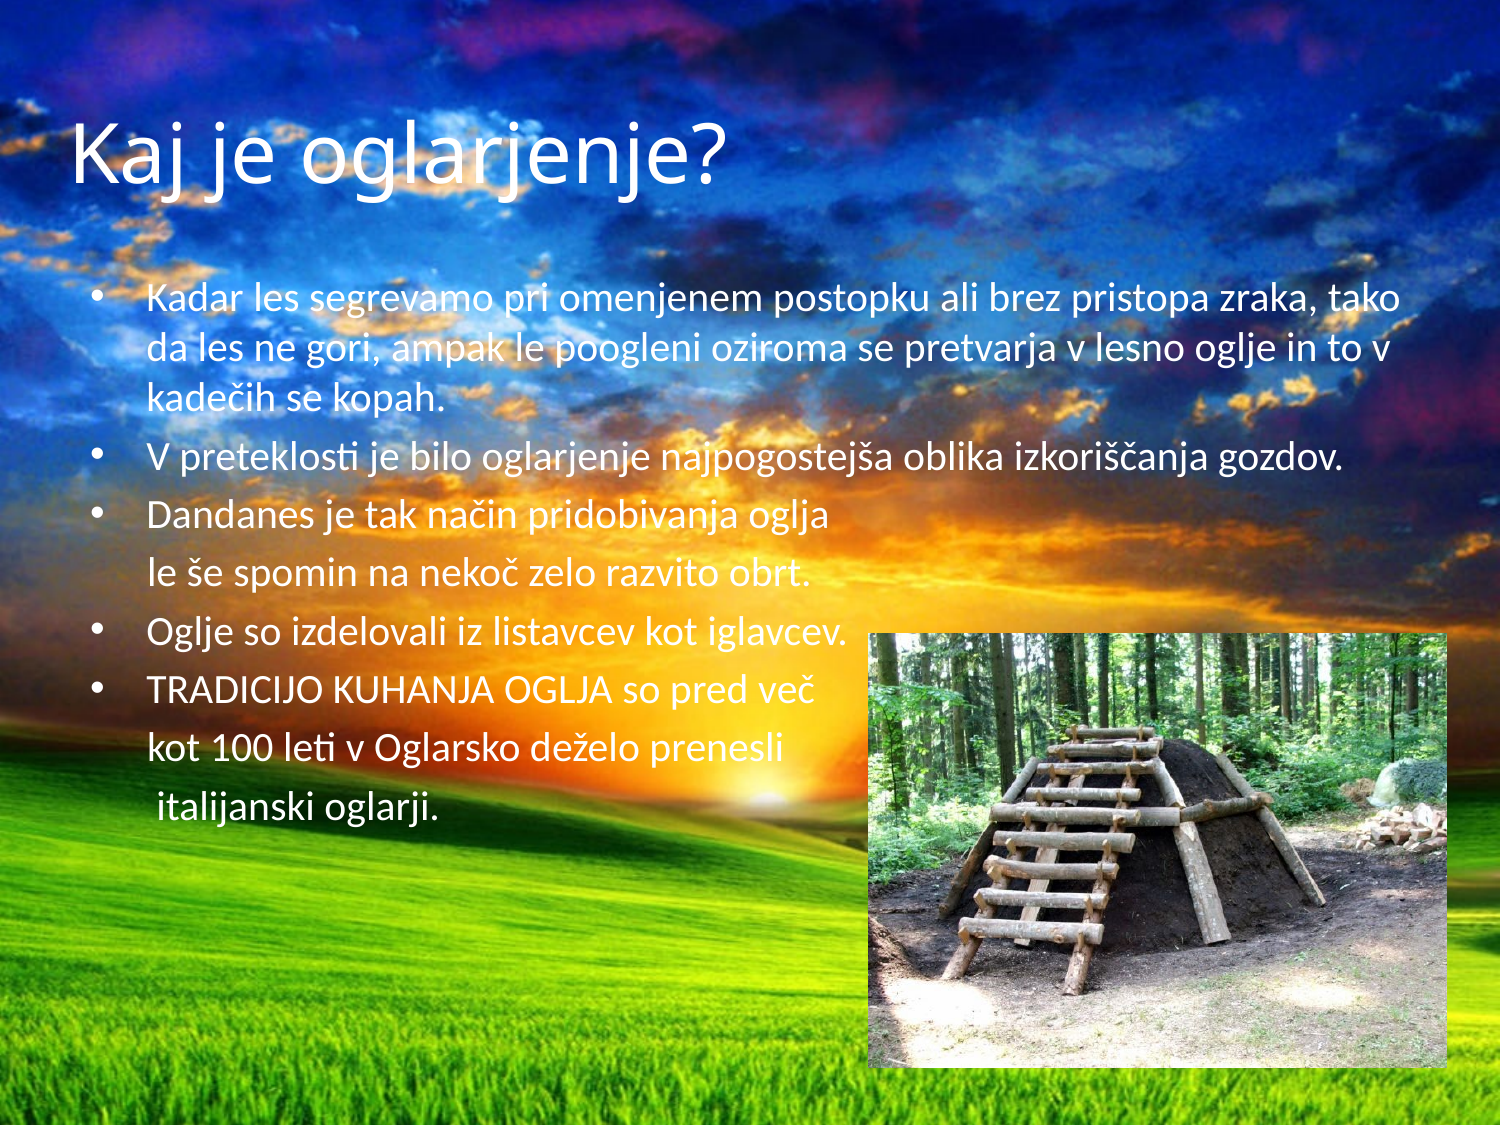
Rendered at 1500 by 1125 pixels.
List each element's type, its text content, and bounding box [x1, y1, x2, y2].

picture [0, 0, 1500, 1125]
list Kadar les segrevamo pri omenjenem postopku ali brez pristopa zraka, tako da les ne gori, ampak le poogleni oziroma se pretvarja v lesno oglje in to v kadečih se kopah. V preteklosti je bilo oglarjenje najpogostejša oblika izkoriščanja gozdov. Dandanes je tak način pridobivanja oglja le še spomin na nekoč zelo razvito obrt. Oglje so izdelovali iz listavcev kot iglavcev. TRADICIJO KUHANJA OGLJA so pred več kot 100 leti v Oglarsko deželo prenesli italijanski oglarji. [75, 262, 1425, 1005]
title Kaj je oglarjenje? [53, 45, 1425, 256]
